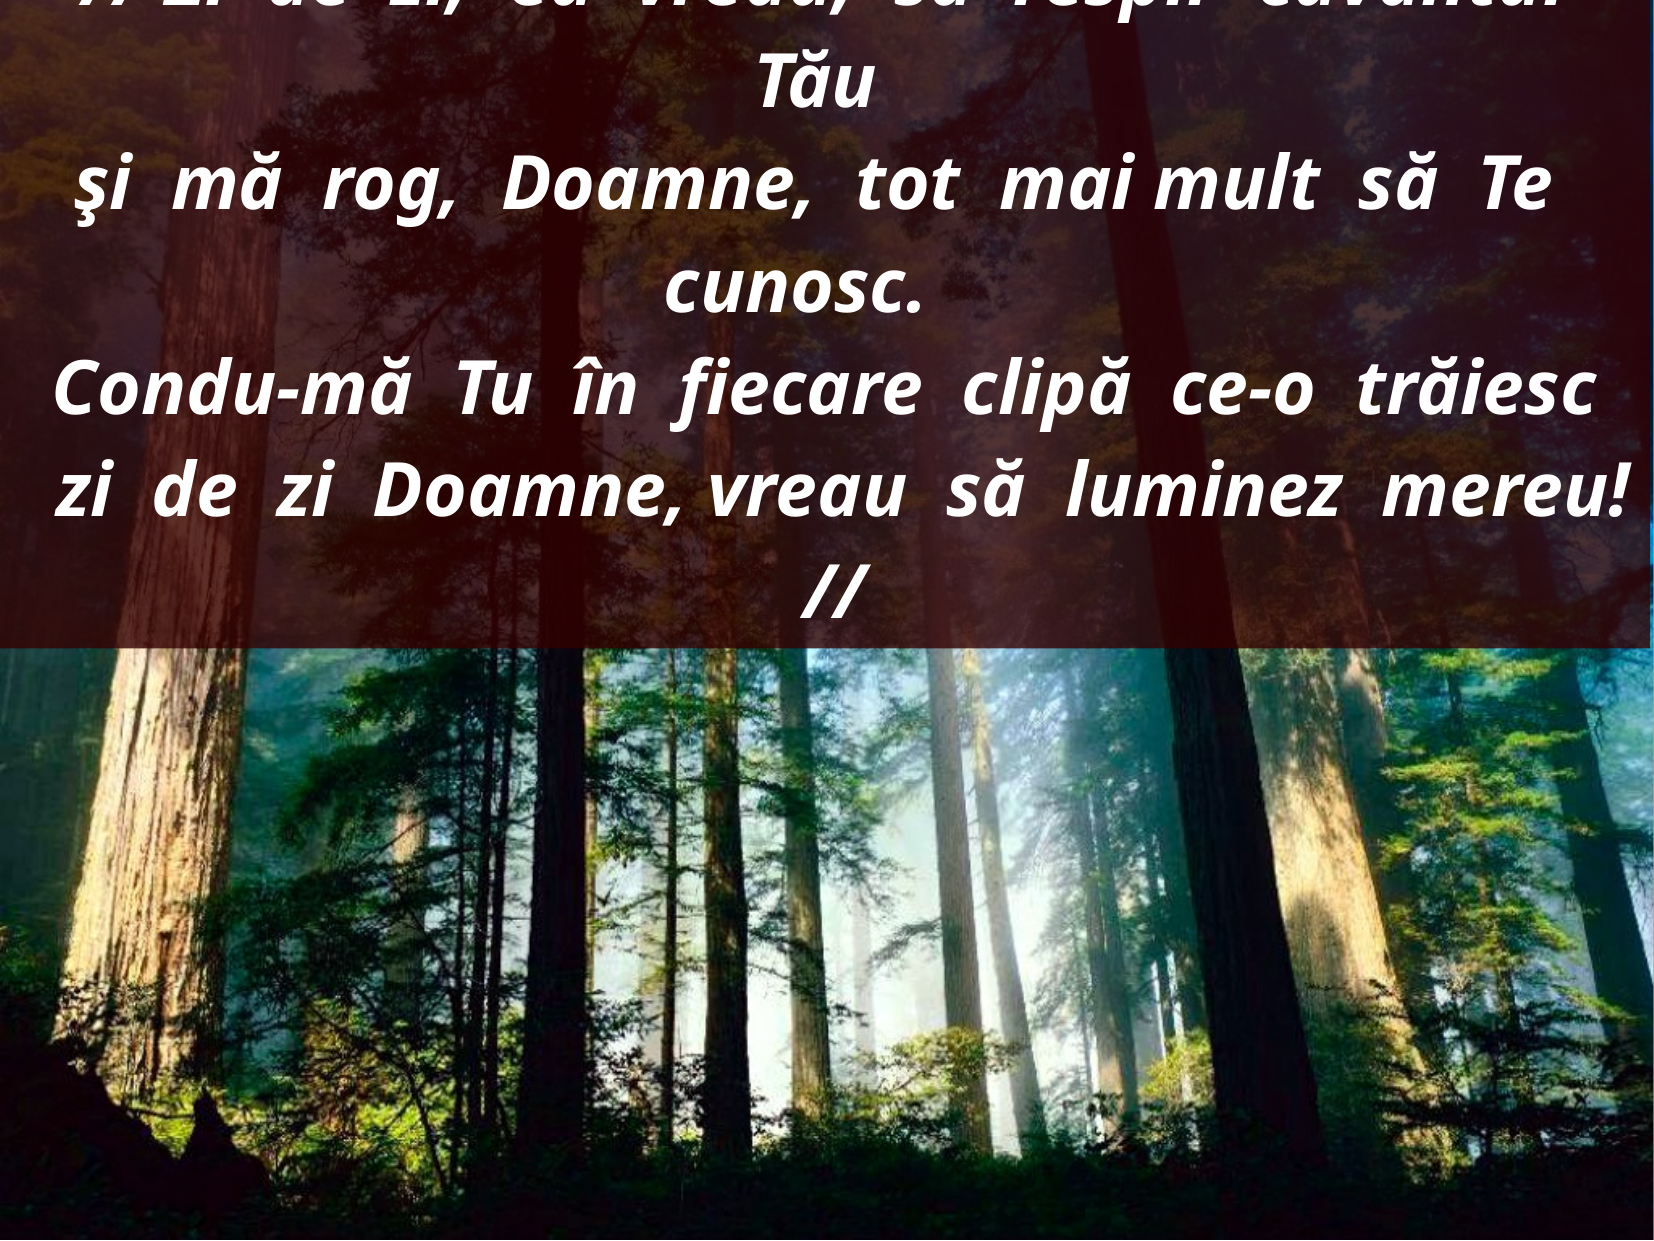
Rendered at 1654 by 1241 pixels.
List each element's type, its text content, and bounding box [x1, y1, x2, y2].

text_box // Zi de zi, eu vreau, să respir cuvântul Tău şi mă rog, Doamne, tot mai mult să Te cunosc. Condu-mă Tu în fiecare clipă ce-o trăiesc zi de zi Doamne, vreau să luminez mereu! // [0, 91, 1651, 474]
picture [0, 630, 1654, 1241]
